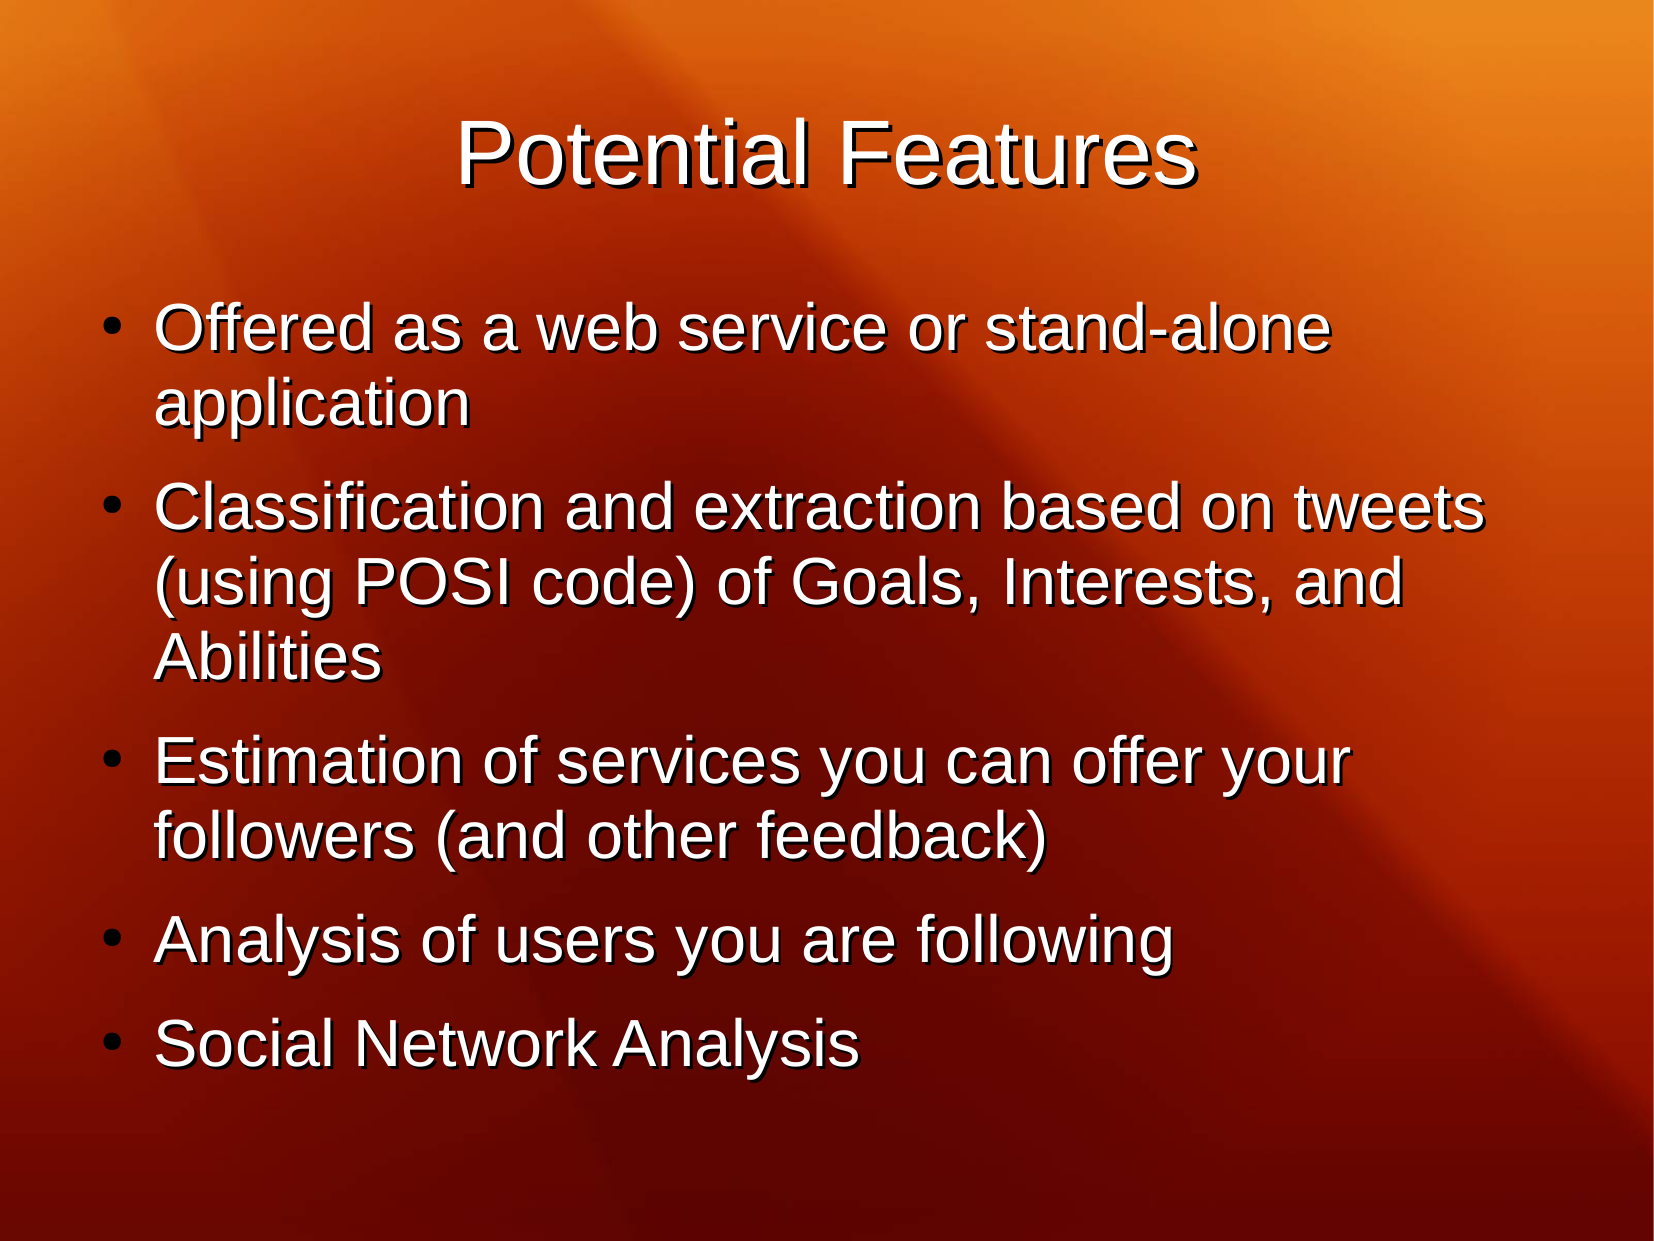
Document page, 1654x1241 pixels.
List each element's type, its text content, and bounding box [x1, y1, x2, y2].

list Offered as a web service or stand-alone application Classification and extraction based on tweets (using POSI code) of Goals, Interests, and Abilities Estimation of services you can offer your followers (and other feedback) Analysis of users you are following Social Network Analysis [82, 290, 1571, 1094]
picture [0, 0, 1654, 1241]
title Potential Features [82, 56, 1571, 250]
